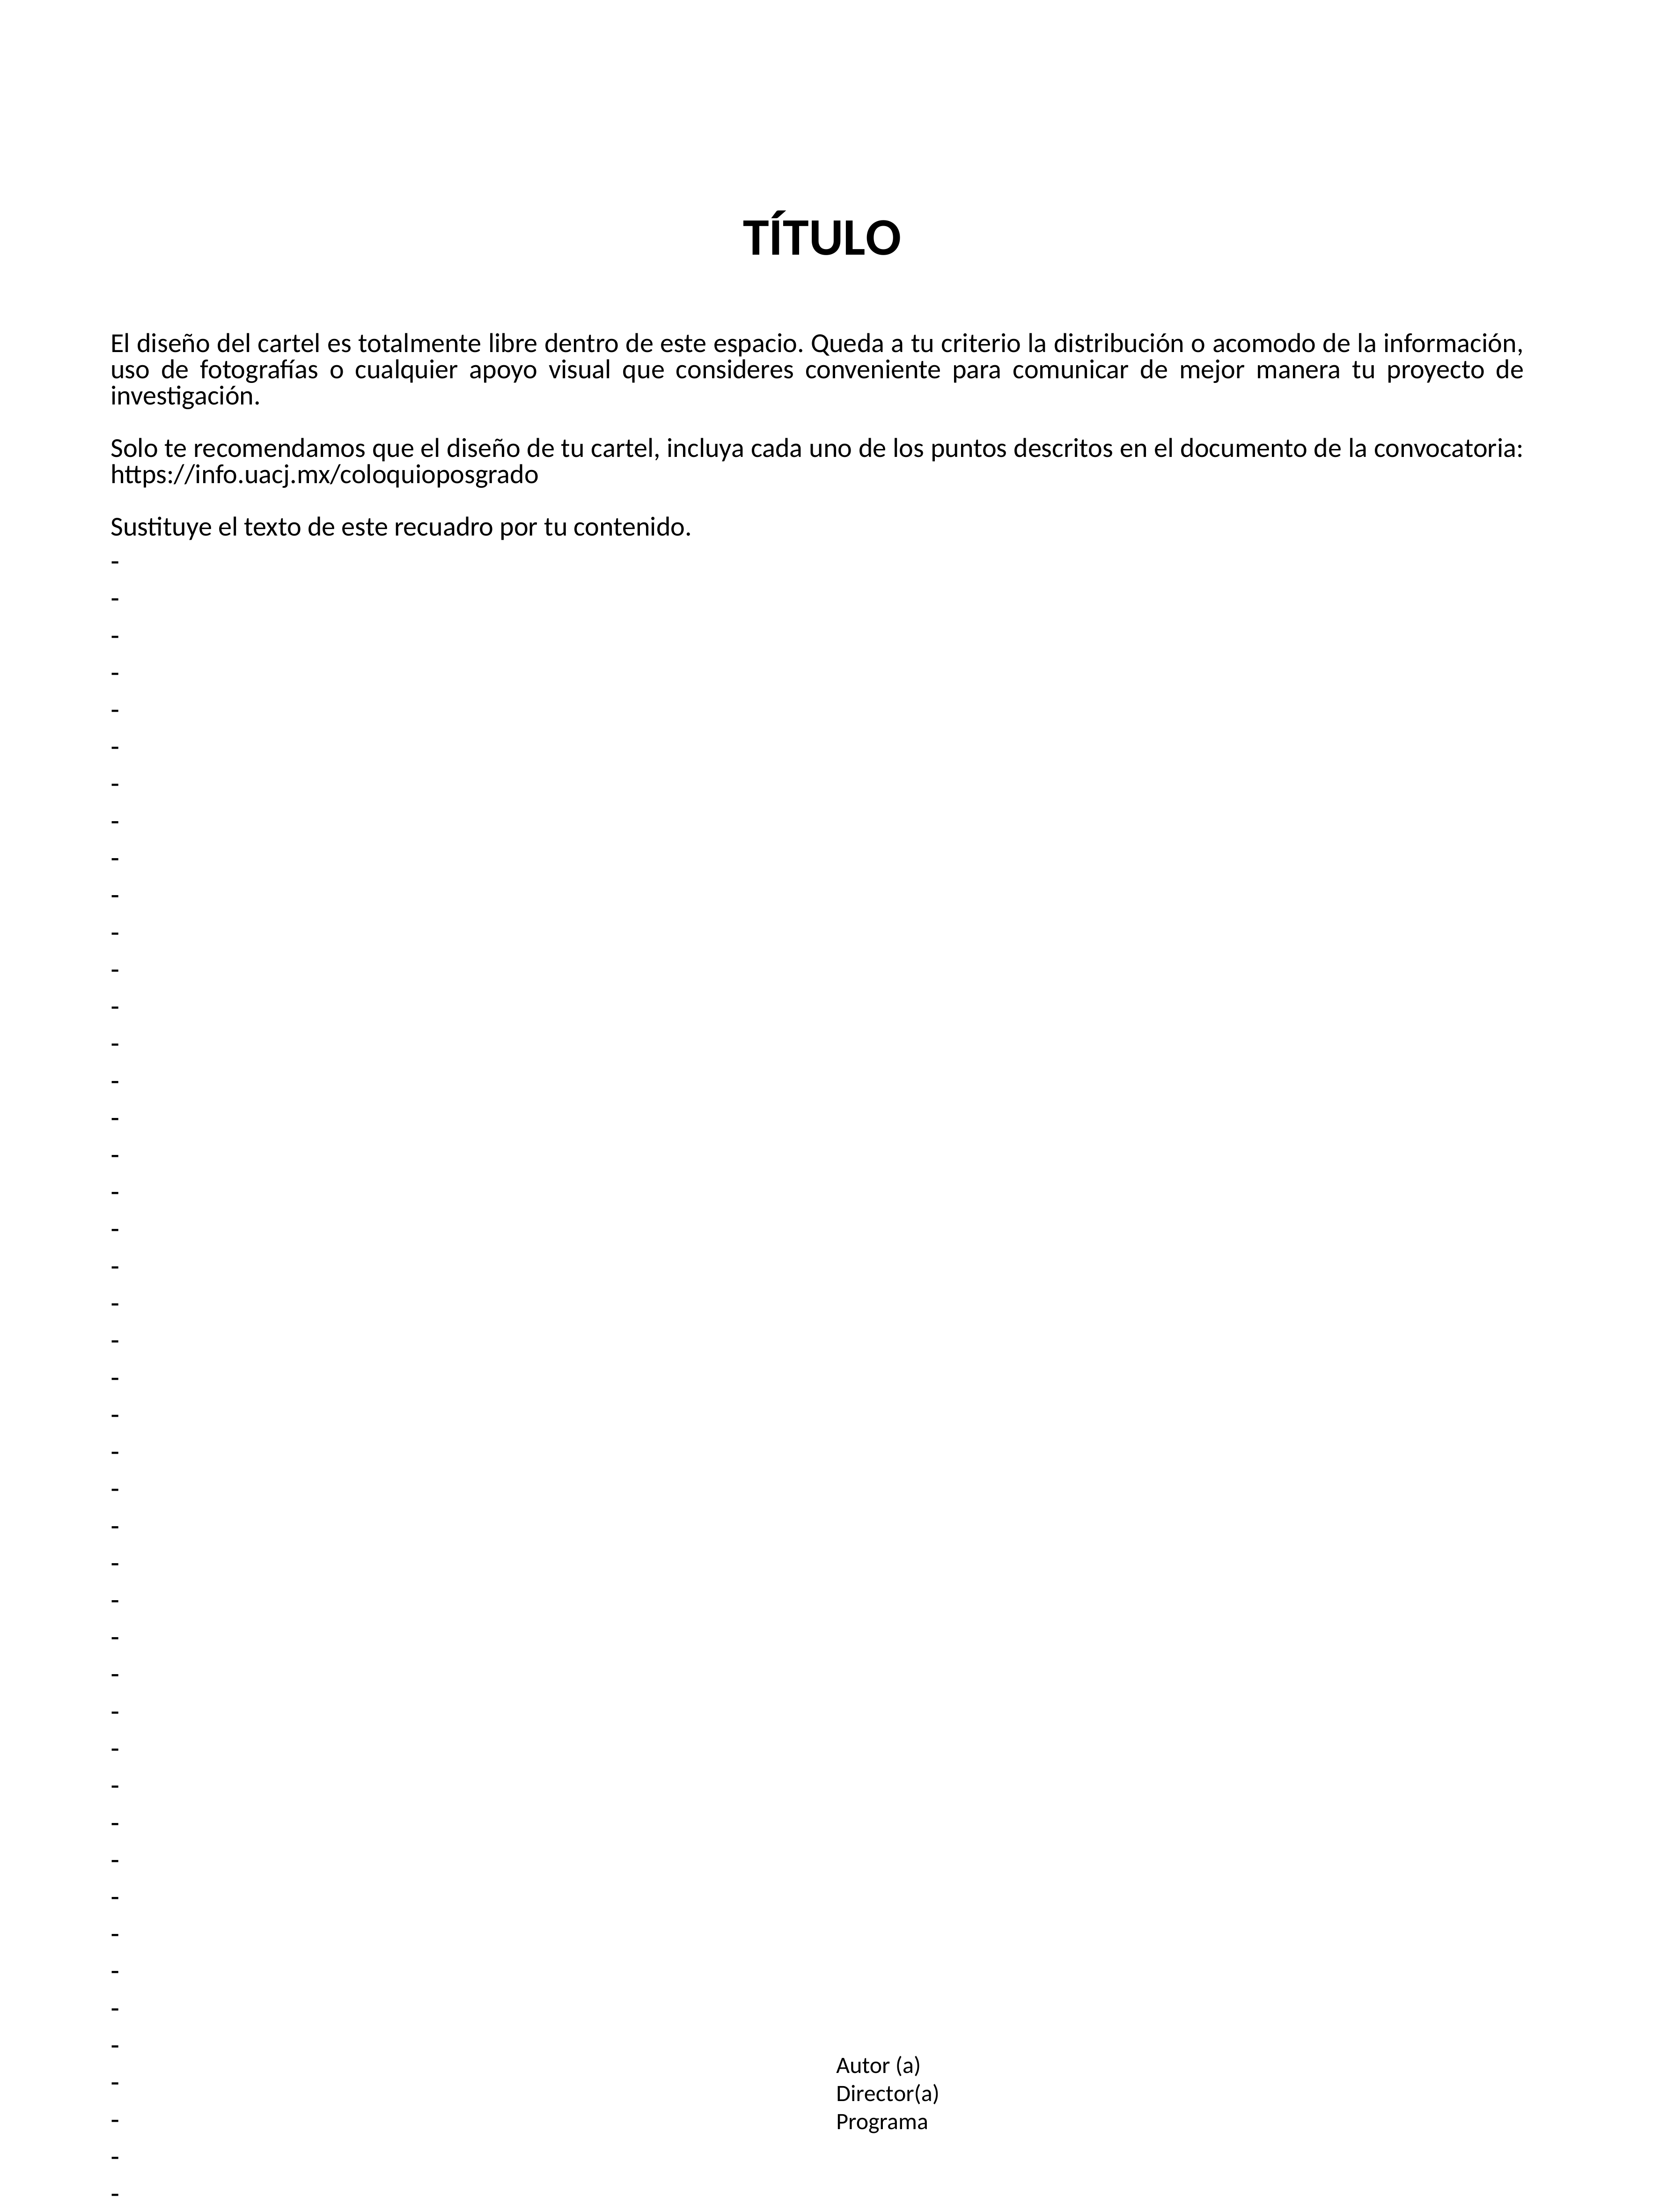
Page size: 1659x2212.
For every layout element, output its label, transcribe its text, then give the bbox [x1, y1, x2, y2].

text_box El diseño del cartel es totalmente libre dentro de este espacio. Queda a tu criterio la distribución o acomodo de la información, uso de fotografías o cualquier apoyo visual que consideres conveniente para comunicar de mejor manera tu proyecto de investigación. Solo te recomendamos que el diseño de tu cartel, incluya cada uno de los puntos descritos en el documento de la convocatoria: https://info.uacj.mx/coloquioposgrado Sustituye el texto de este recuadro por tu contenido. Dudas o mayores informes: 656 688 21 00, ext. 2996 [103, 327, 1549, 1950]
text_box TÍTULO [712, 198, 947, 270]
text_box Autor (a) Director(a) Programa [829, 2046, 1465, 2139]
